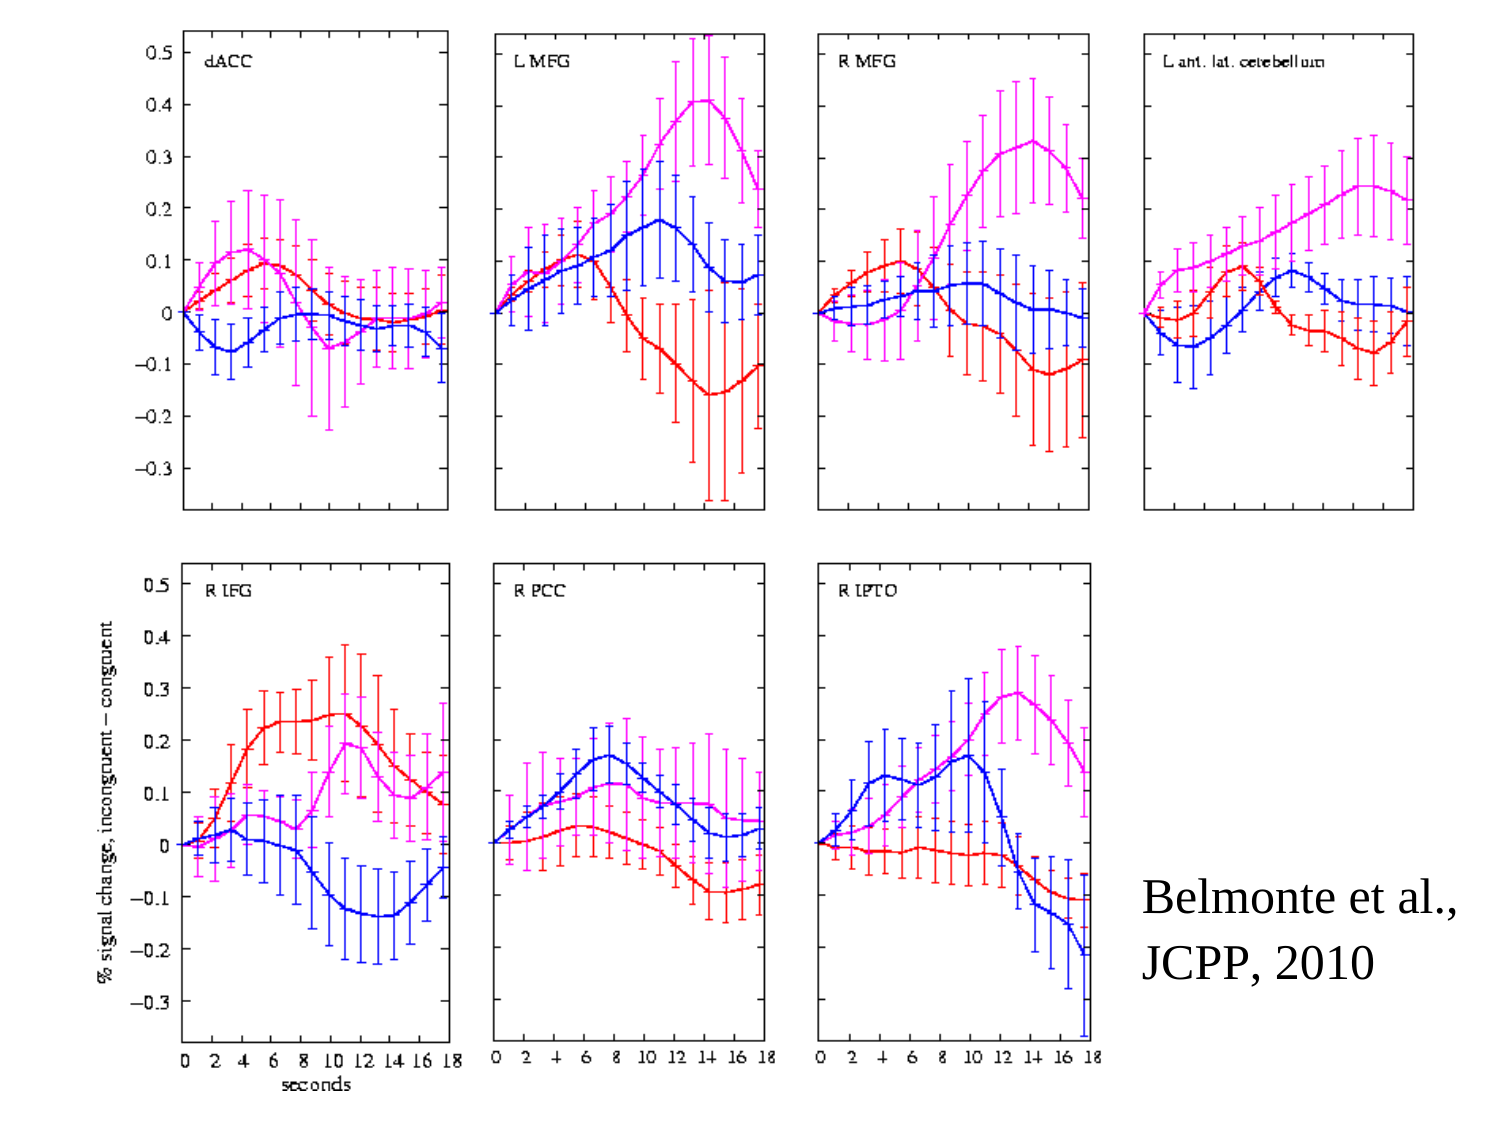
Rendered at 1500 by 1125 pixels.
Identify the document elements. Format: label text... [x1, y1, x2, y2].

picture [96, 29, 1416, 1091]
title Belmonte et al., JCPP, 2010 [1127, 562, 1481, 1056]
